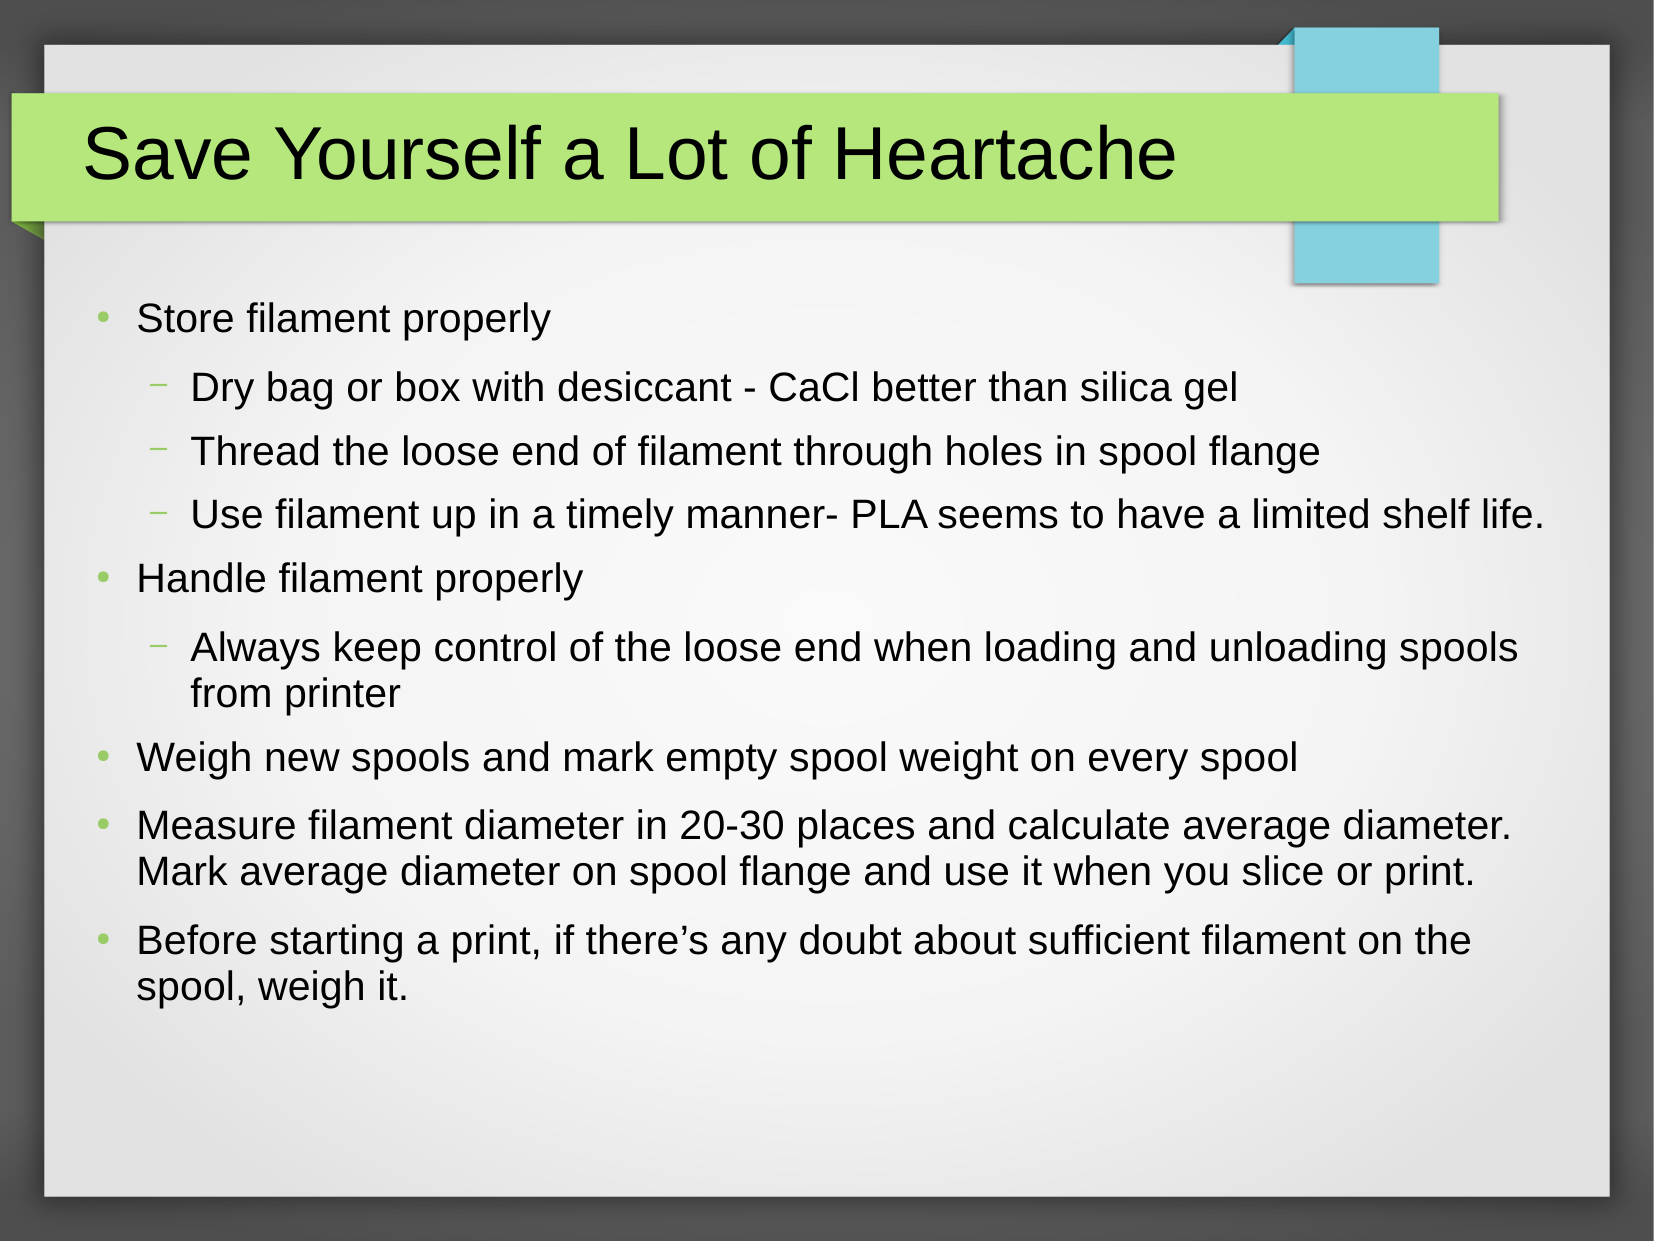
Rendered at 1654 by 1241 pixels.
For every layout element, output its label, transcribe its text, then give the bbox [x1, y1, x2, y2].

picture [0, 0, 1654, 1241]
list Store filament properly Dry bag or box with desiccant - CaCl better than silica gel Thread the loose end of filament through holes in spool flange Use filament up in a timely manner- PLA seems to have a limited shelf life. Handle filament properly Always keep control of the loose end when loading and unloading spools from printer Weigh new spools and mark empty spool weight on every spool Measure filament diameter in 20-30 places and calculate average diameter. Mark average diameter on spool flange and use it when you slice or print. Before starting a print, if there’s any doubt about sufficient filament on the spool, weigh it. [82, 295, 1571, 1015]
title Save Yourself a Lot of Heartache [82, 94, 1264, 213]
